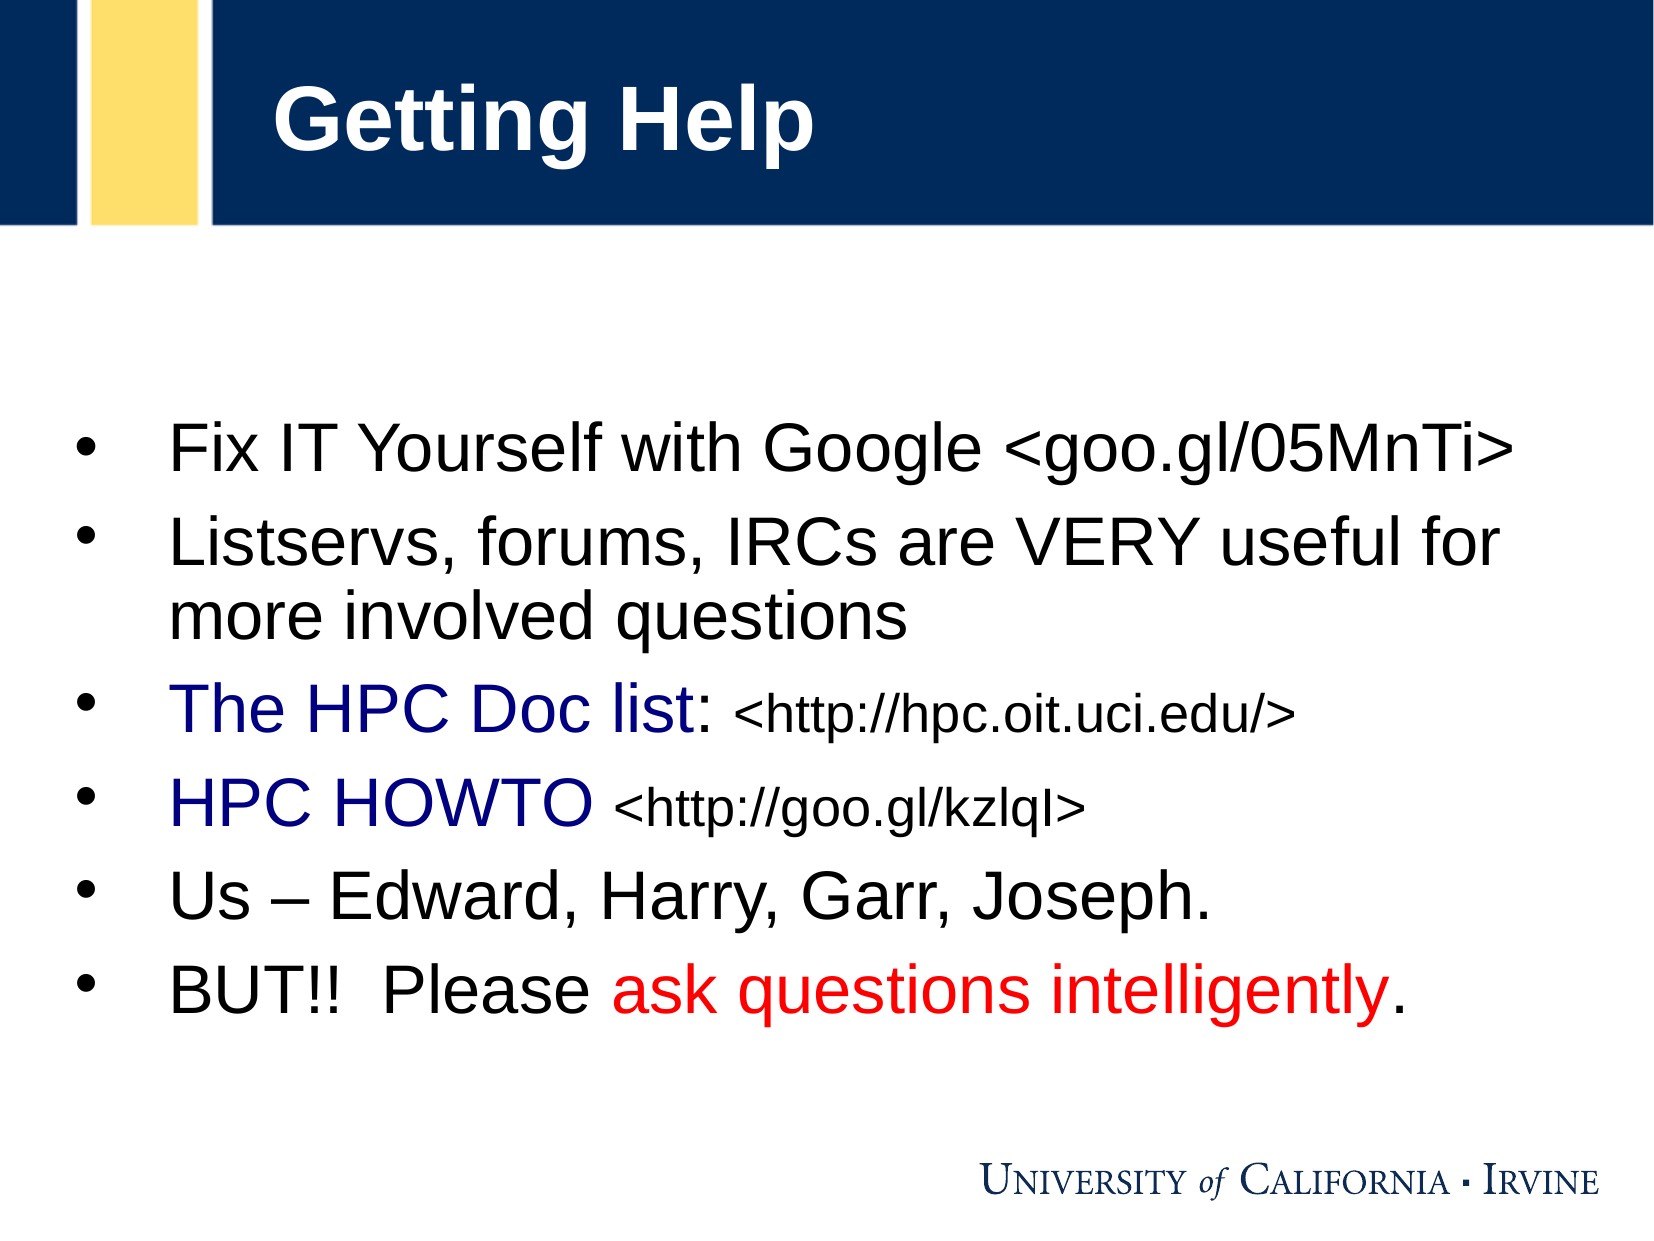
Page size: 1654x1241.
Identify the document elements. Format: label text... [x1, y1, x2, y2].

picture [0, 0, 1654, 1241]
title Getting Help [257, 0, 1654, 228]
subtitle Fix IT Yourself with Google <goo.gl/05MnTi> Listservs, forums, IRCs are VERY useful for more involved questions The HPC Doc list: <http://hpc.oit.uci.edu/> HPC HOWTO <http://goo.gl/kzlqI> Us – Edward, Harry, Garr, Joseph. BUT!! Please ask questions intelligently. [59, 405, 1636, 1241]
picture [966, 1150, 1615, 1209]
